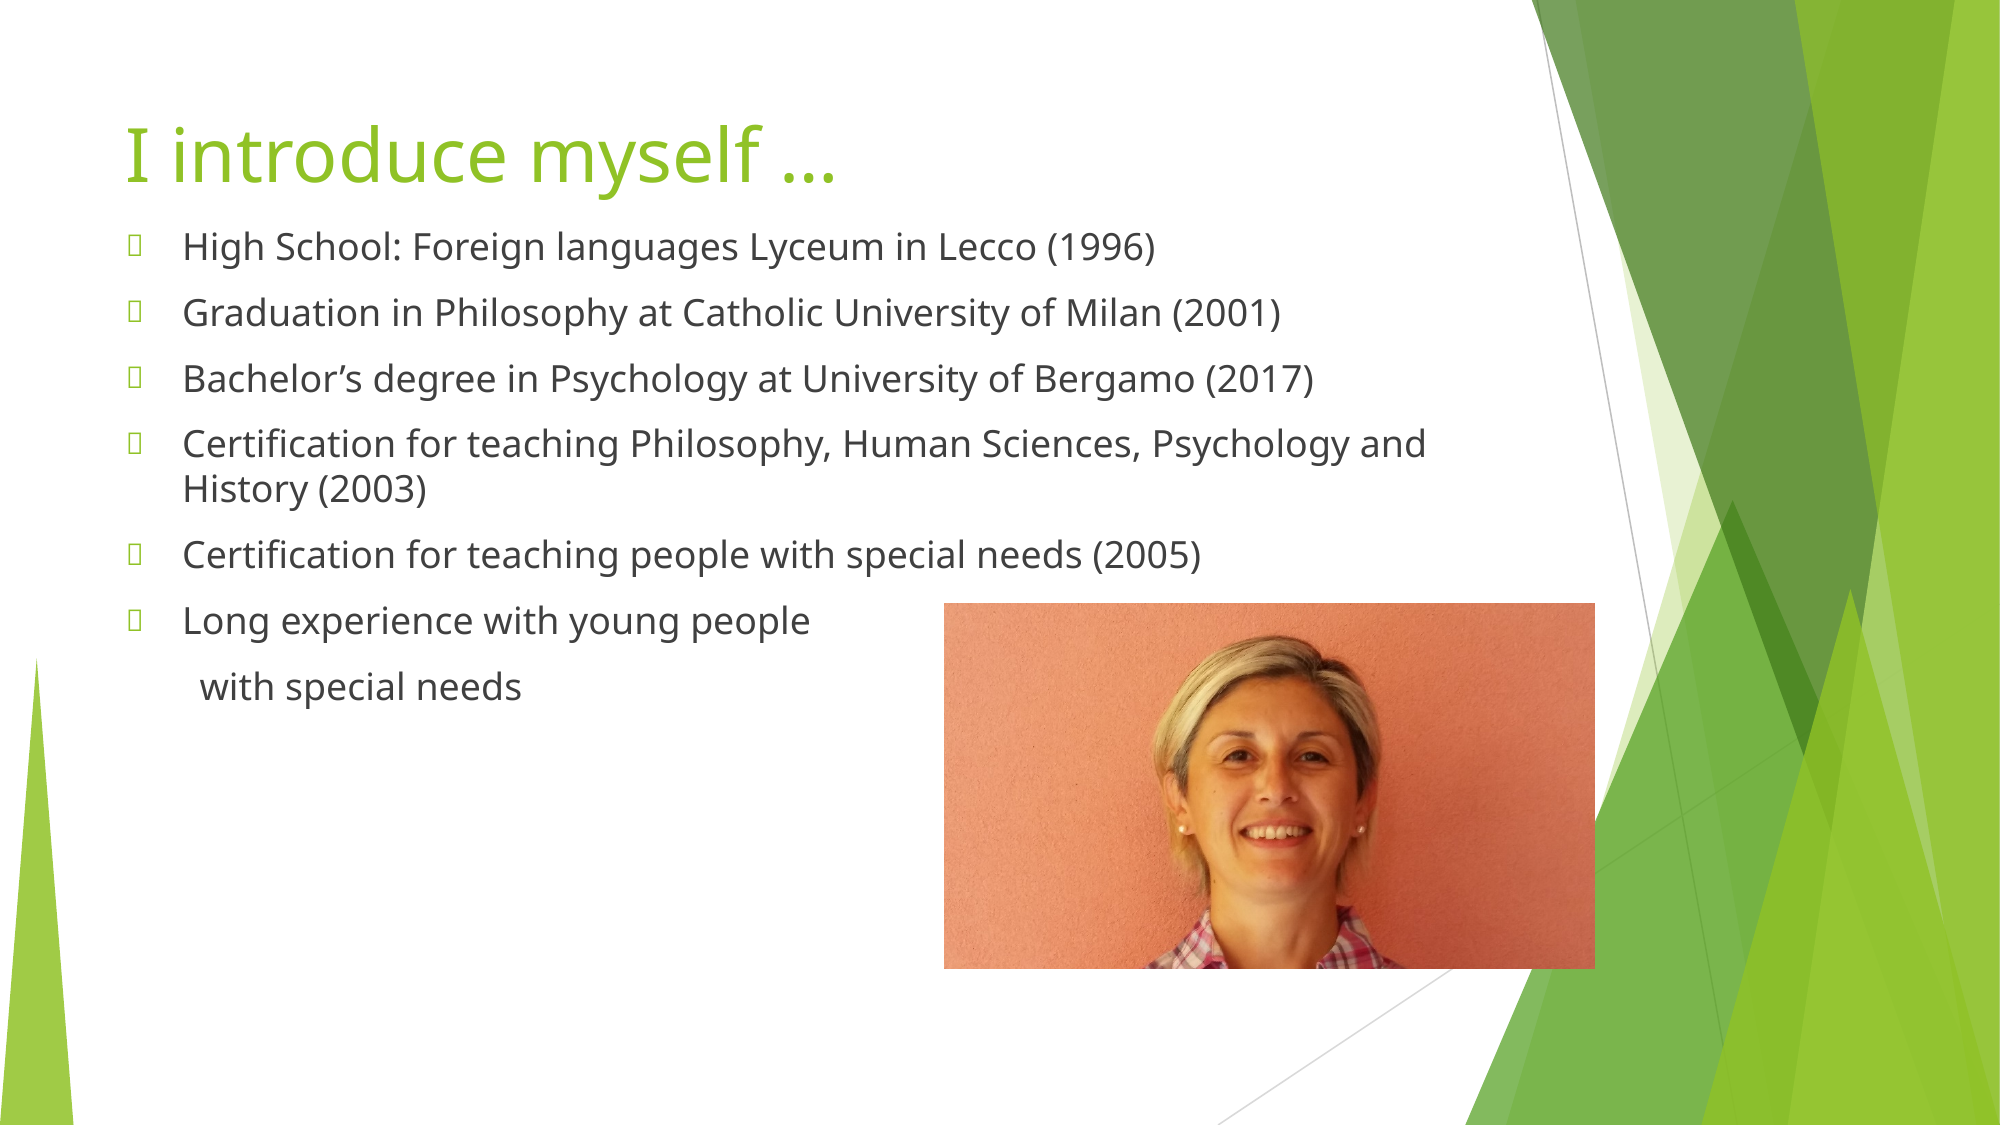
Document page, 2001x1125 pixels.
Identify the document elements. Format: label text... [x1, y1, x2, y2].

picture [944, 603, 1595, 969]
title I introduce myself … [111, 99, 1522, 215]
list High School: Foreign languages Lyceum in Lecco (1996) Graduation in Philosophy at Catholic University of Milan (2001) Bachelor’s degree in Psychology at University of Bergamo (2017) Certification for teaching Philosophy, Human Sciences, Psychology and History (2003) Certification for teaching people with special needs (2005) Long experience with young people with special needs [111, 215, 1522, 992]
